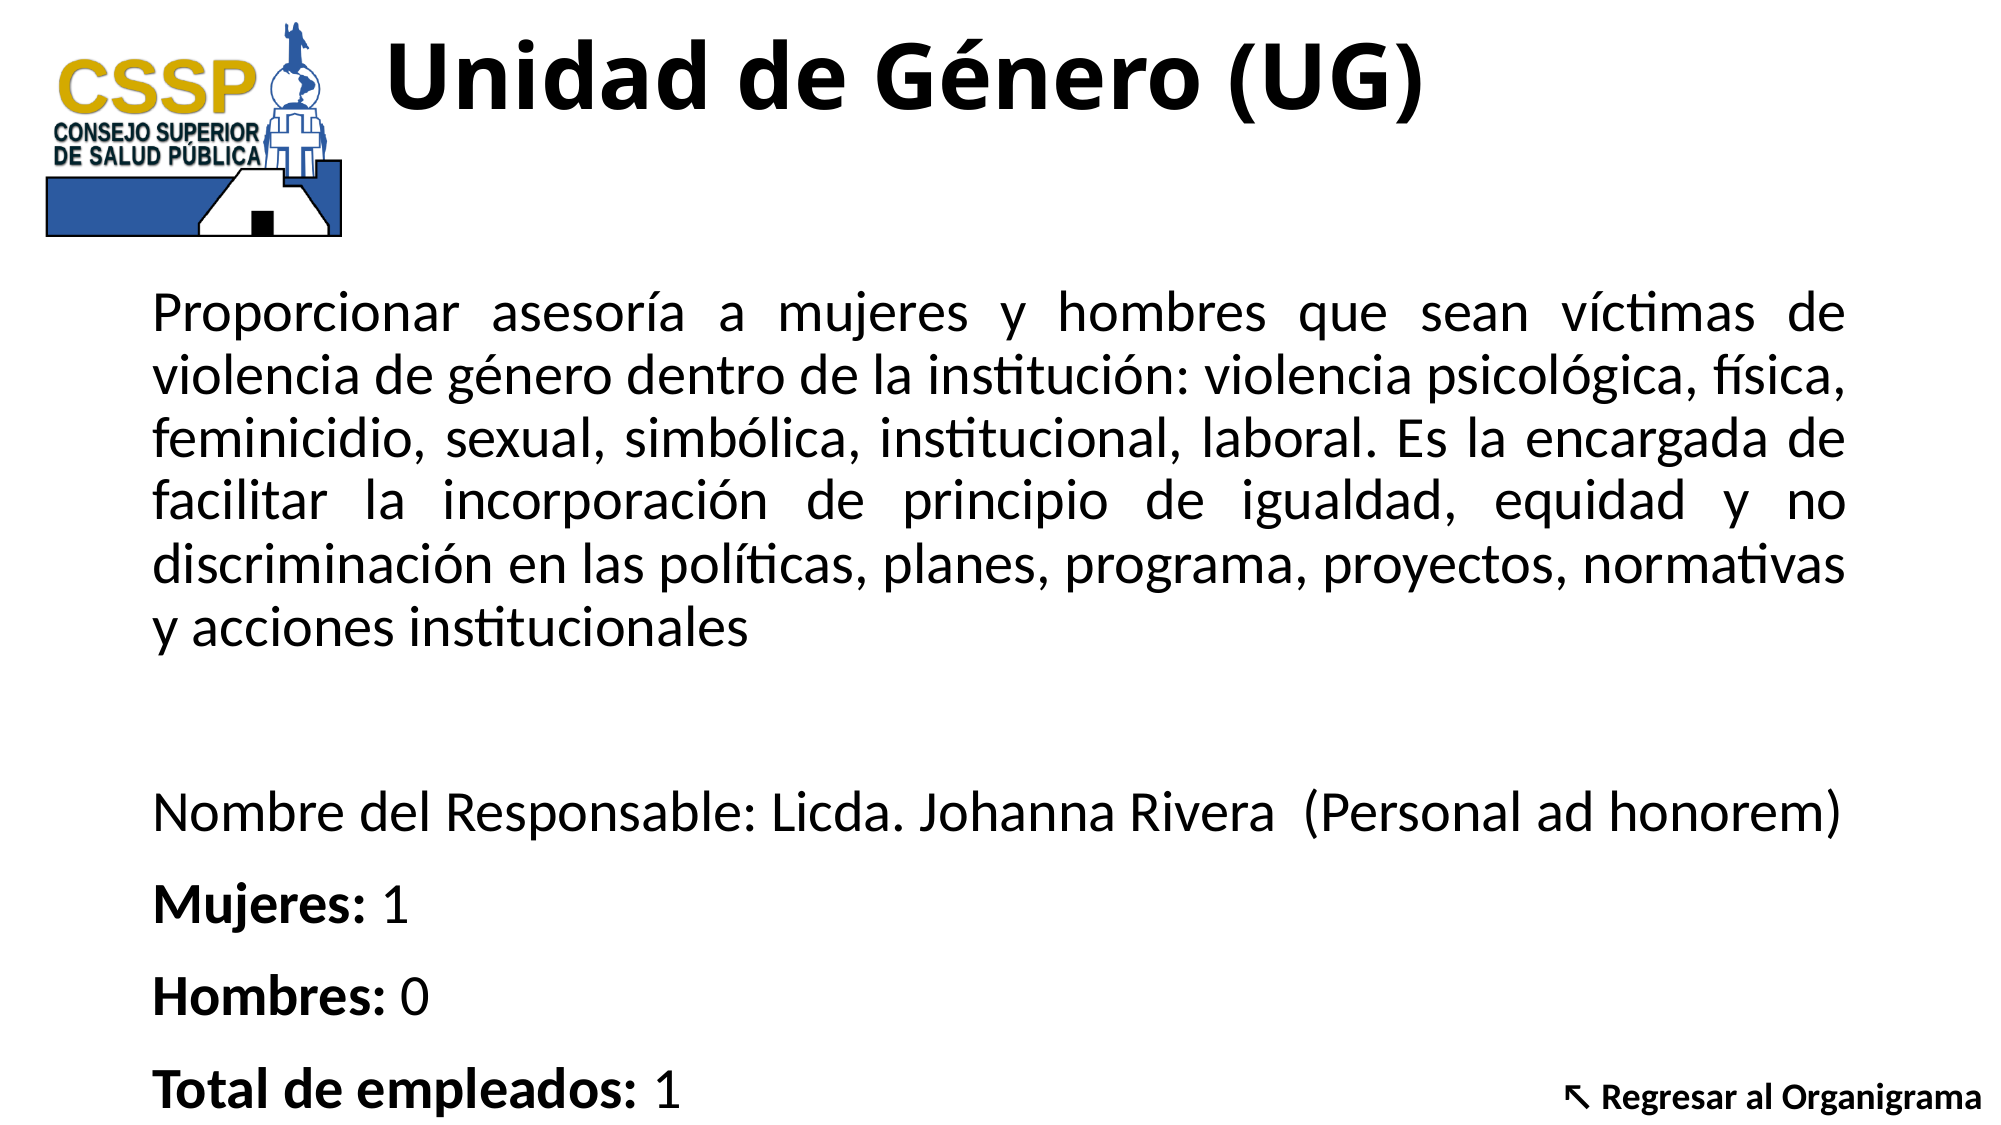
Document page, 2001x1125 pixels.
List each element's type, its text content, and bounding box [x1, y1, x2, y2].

list Proporcionar asesoría a mujeres y hombres que sean víctimas de violencia de género dentro de la institución: violencia psicológica, física, feminicidio, sexual, simbólica, institucional, laboral. Es la encargada de facilitar la incorporación de principio de igualdad, equidad y no discriminación en las políticas, planes, programa, proyectos, normativas y acciones institucionales Nombre del Responsable: Licda. Johanna Rivera (Personal ad honorem) Mujeres: 1 Hombres: 0 Total de empleados: 1 [137, 273, 1863, 1066]
text_box ↖ Regresar al Organigrama [1546, 1064, 1999, 1125]
title Unidad de Género (UG) [368, 22, 1863, 241]
picture [44, 22, 342, 237]
